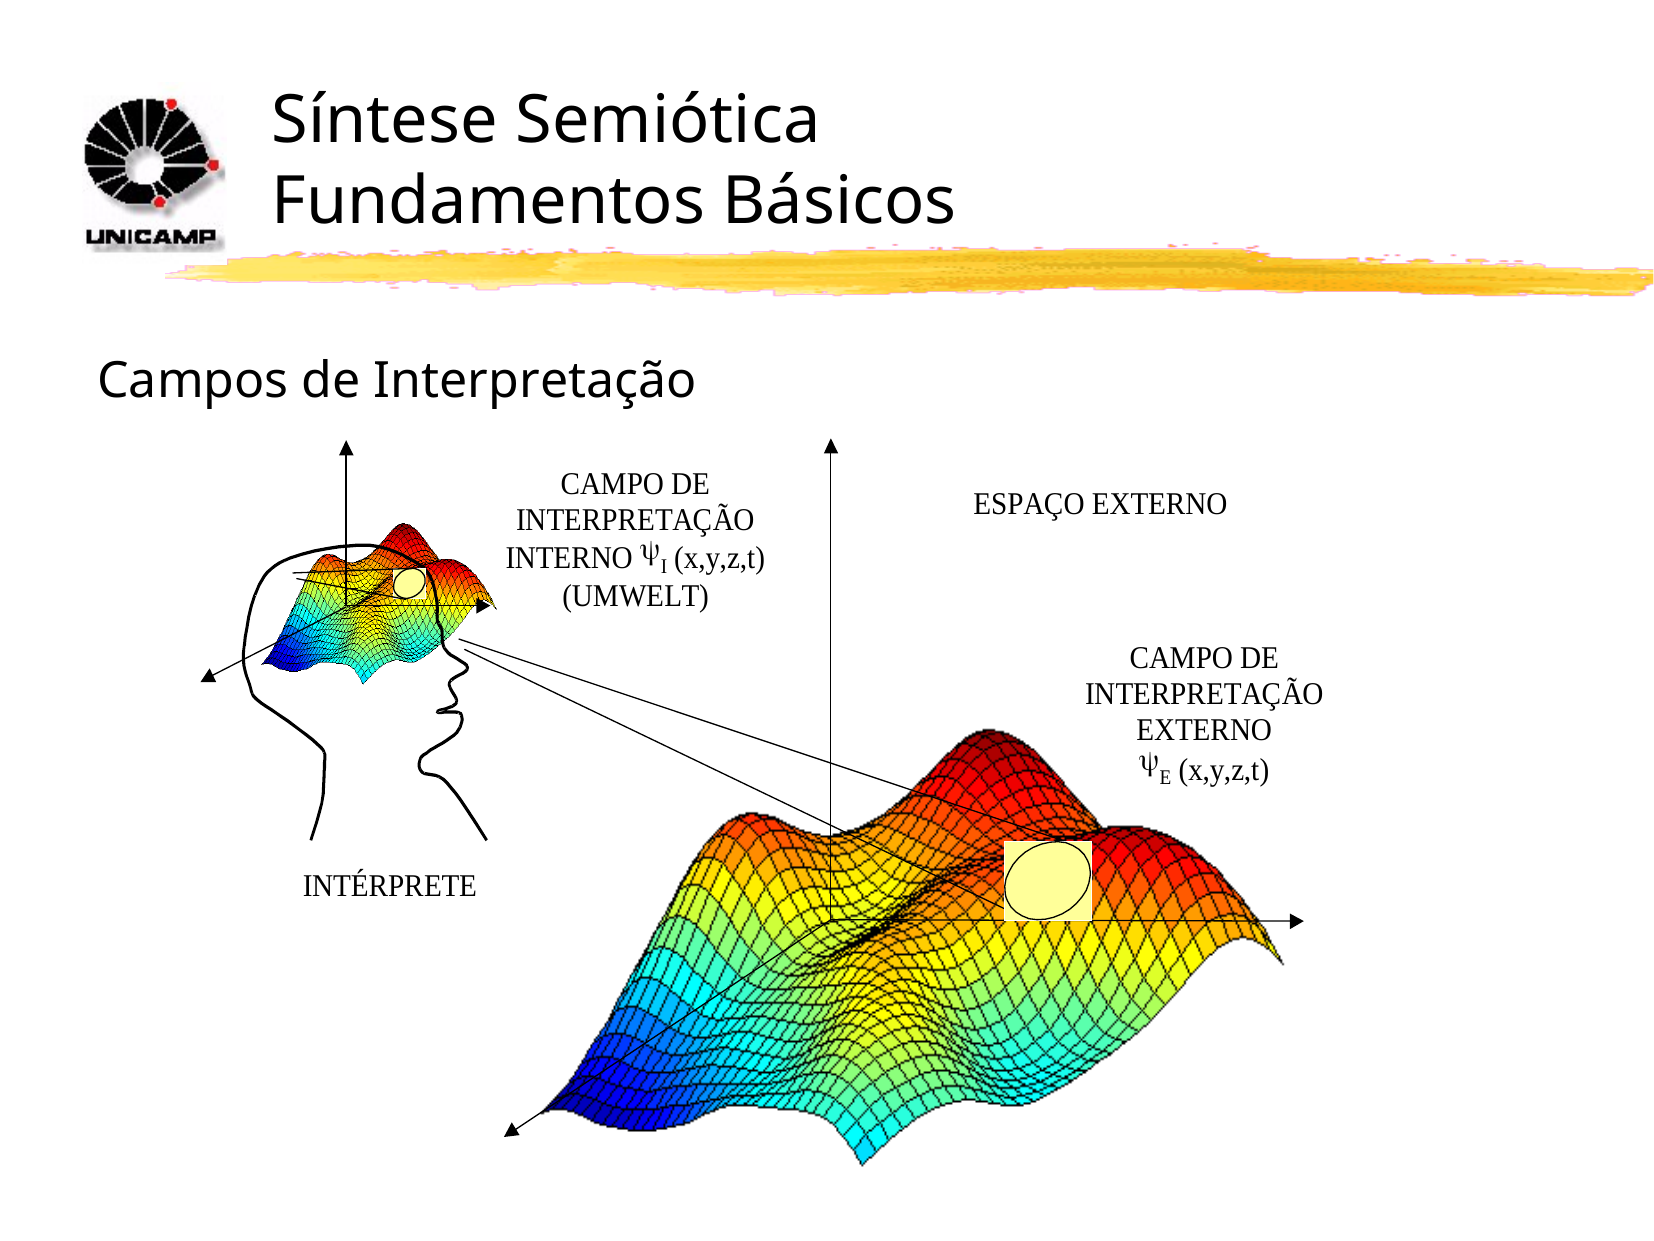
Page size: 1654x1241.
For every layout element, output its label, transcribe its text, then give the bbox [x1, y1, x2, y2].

picture [82, 82, 1654, 308]
list Campos de Interpretação [82, 340, 1562, 1096]
chart [185, 420, 1499, 1241]
title Síntese Semiótica Fundamentos Básicos [257, 41, 1580, 248]
